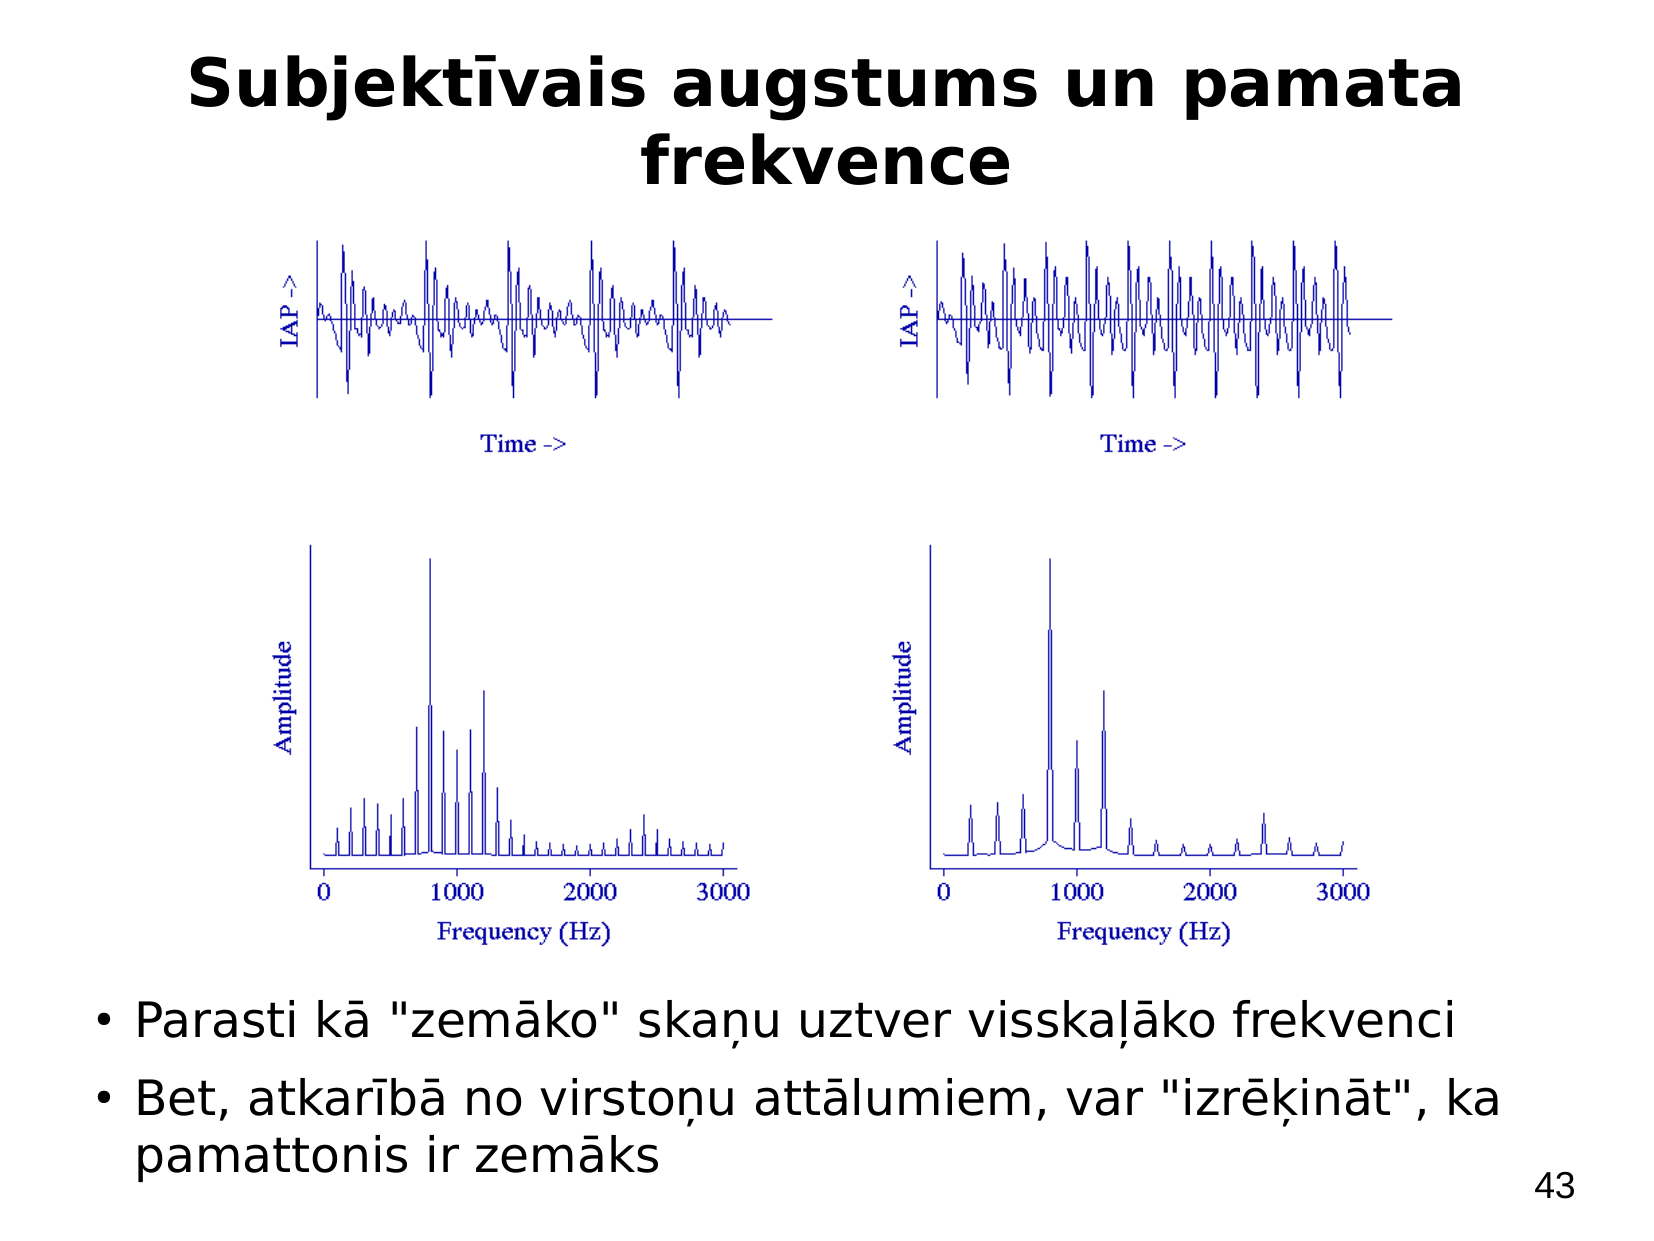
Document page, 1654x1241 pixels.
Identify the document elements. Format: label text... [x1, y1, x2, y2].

picture [236, 201, 1418, 976]
list Parasti kā "zemāko" skaņu uztver visskaļāko frekvenci Bet, atkarībā no virstoņu attālumiem, var "izrēķināt", ka pamattonis ir zemāks [82, 992, 1538, 1185]
title Subjektīvais augstums un pamata frekvence [82, 44, 1571, 201]
